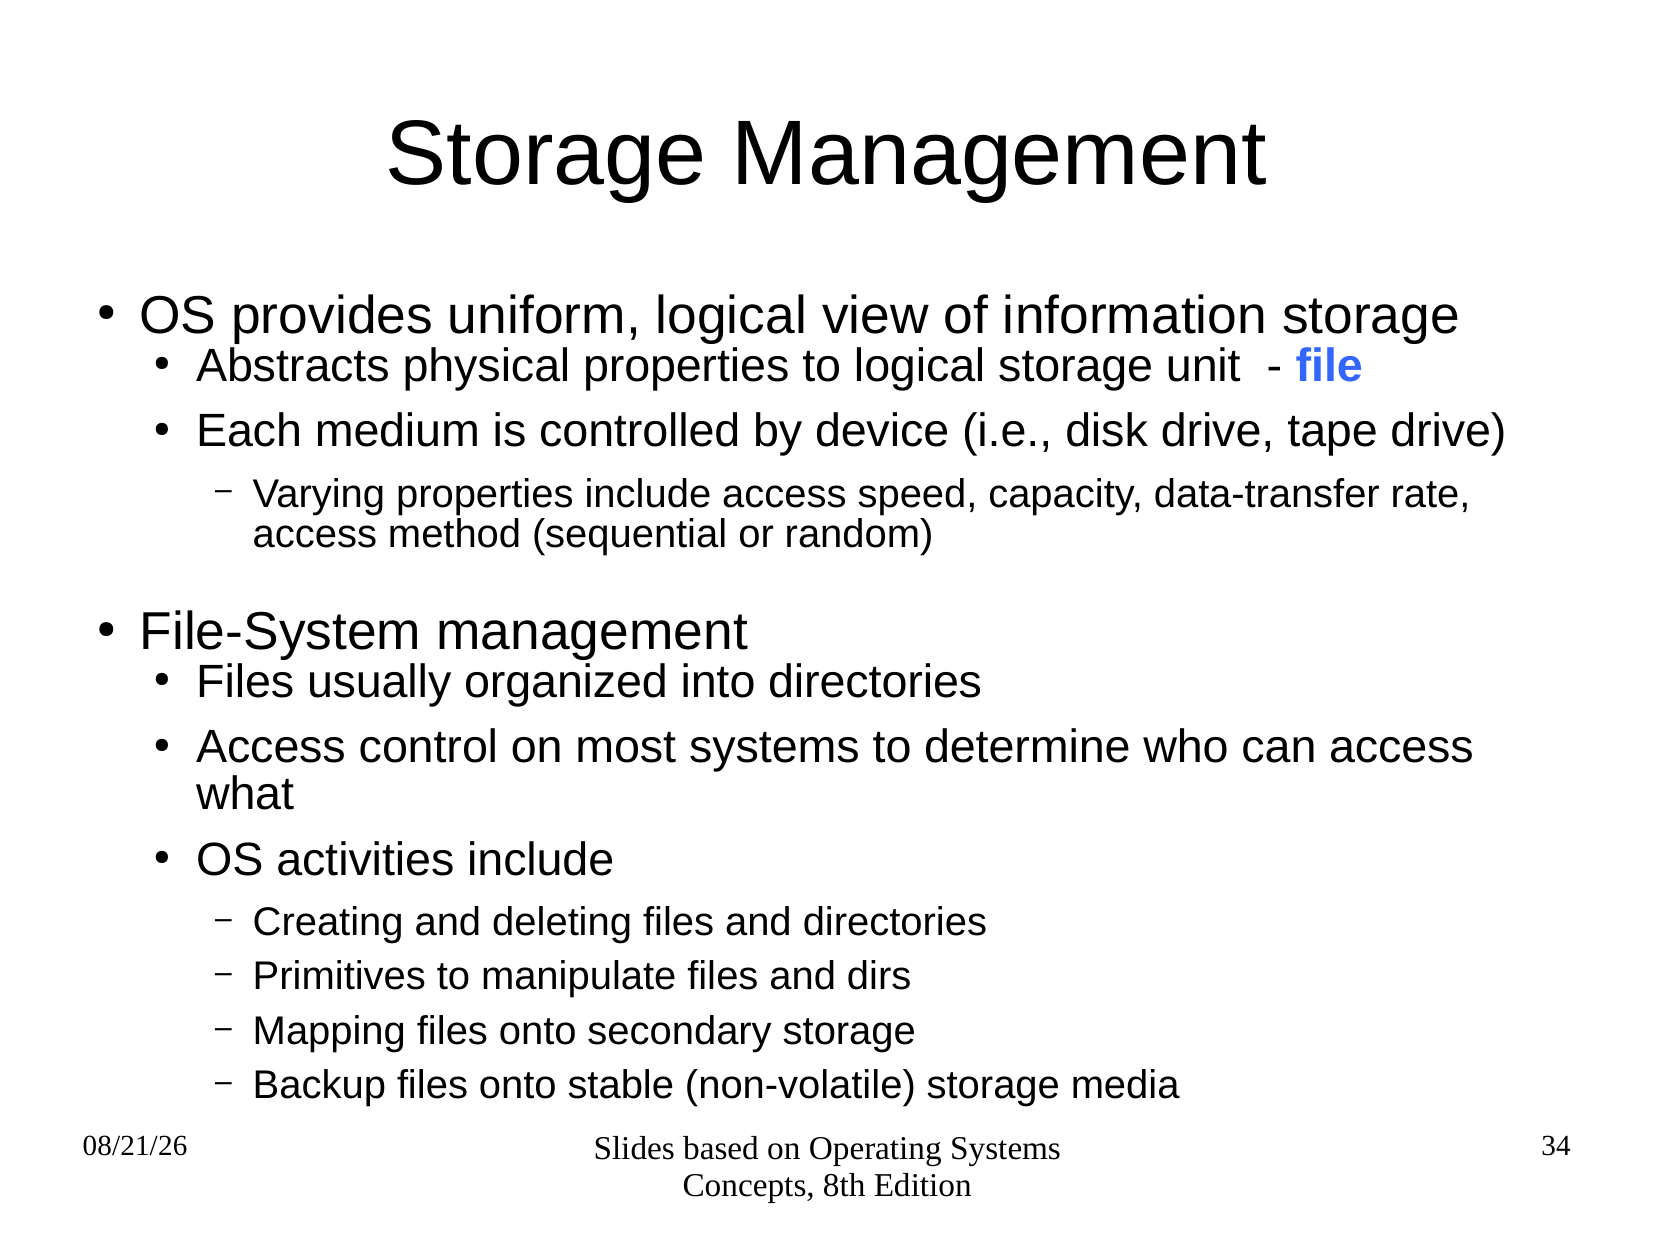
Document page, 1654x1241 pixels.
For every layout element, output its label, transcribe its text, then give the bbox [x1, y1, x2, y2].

list OS provides uniform, logical view of information storage Abstracts physical properties to logical storage unit - file Each medium is controlled by device (i.e., disk drive, tape drive) Varying properties include access speed, capacity, data-transfer rate, access method (sequential or random) File-System management Files usually organized into directories Access control on most systems to determine who can access what OS activities include Creating and deleting files and directories Primitives to manipulate files and dirs Mapping files onto secondary storage Backup files onto stable (non-volatile) storage media [82, 290, 1571, 1109]
title Storage Management [82, 49, 1571, 257]
